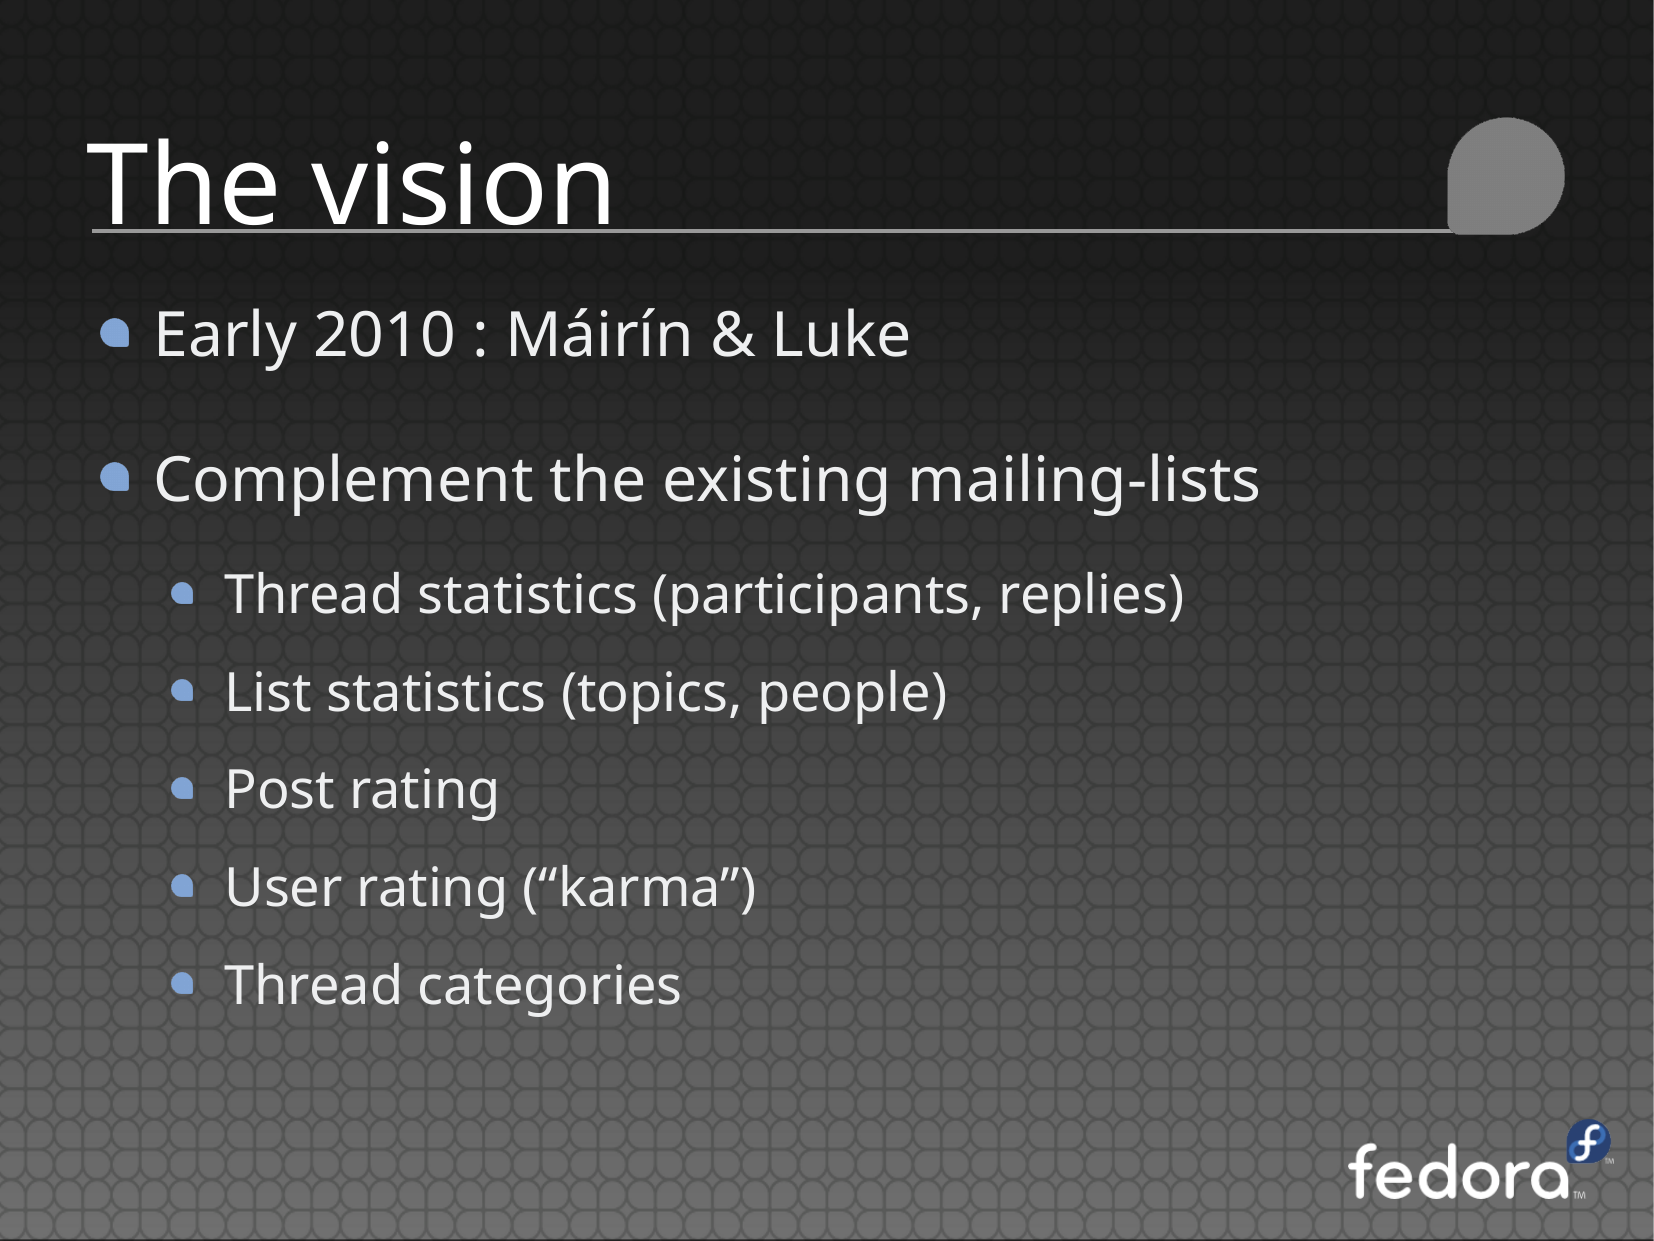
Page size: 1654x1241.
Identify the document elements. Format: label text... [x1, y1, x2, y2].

title The vision [86, 110, 1576, 251]
list Early 2010 : Máirín & Luke Complement the existing mailing-lists Thread statistics (participants, replies) List statistics (topics, people) Post rating User rating (“karma”) Thread categories [82, 290, 1571, 1010]
picture [0, 0, 1654, 1241]
